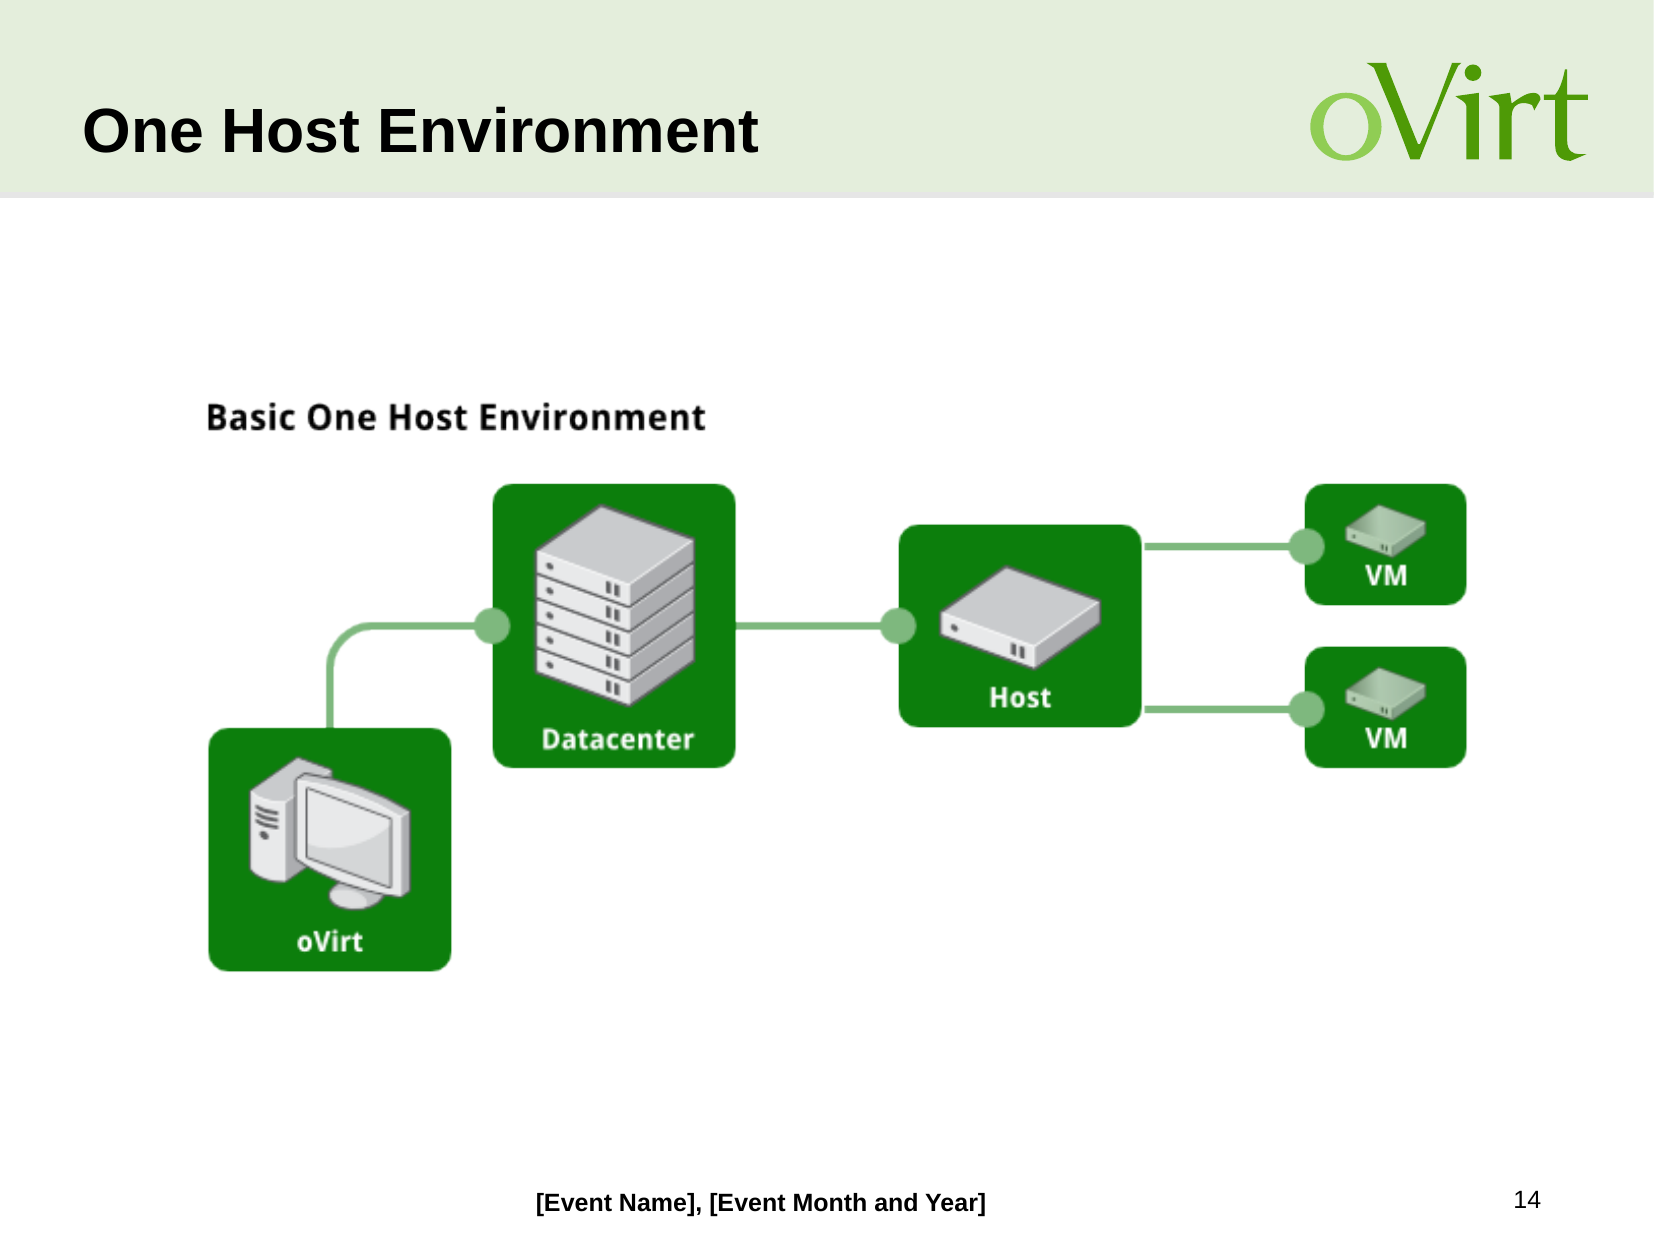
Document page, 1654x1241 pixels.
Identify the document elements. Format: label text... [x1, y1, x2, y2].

title One Host Environment [82, 37, 1571, 226]
picture [168, 362, 1508, 1013]
